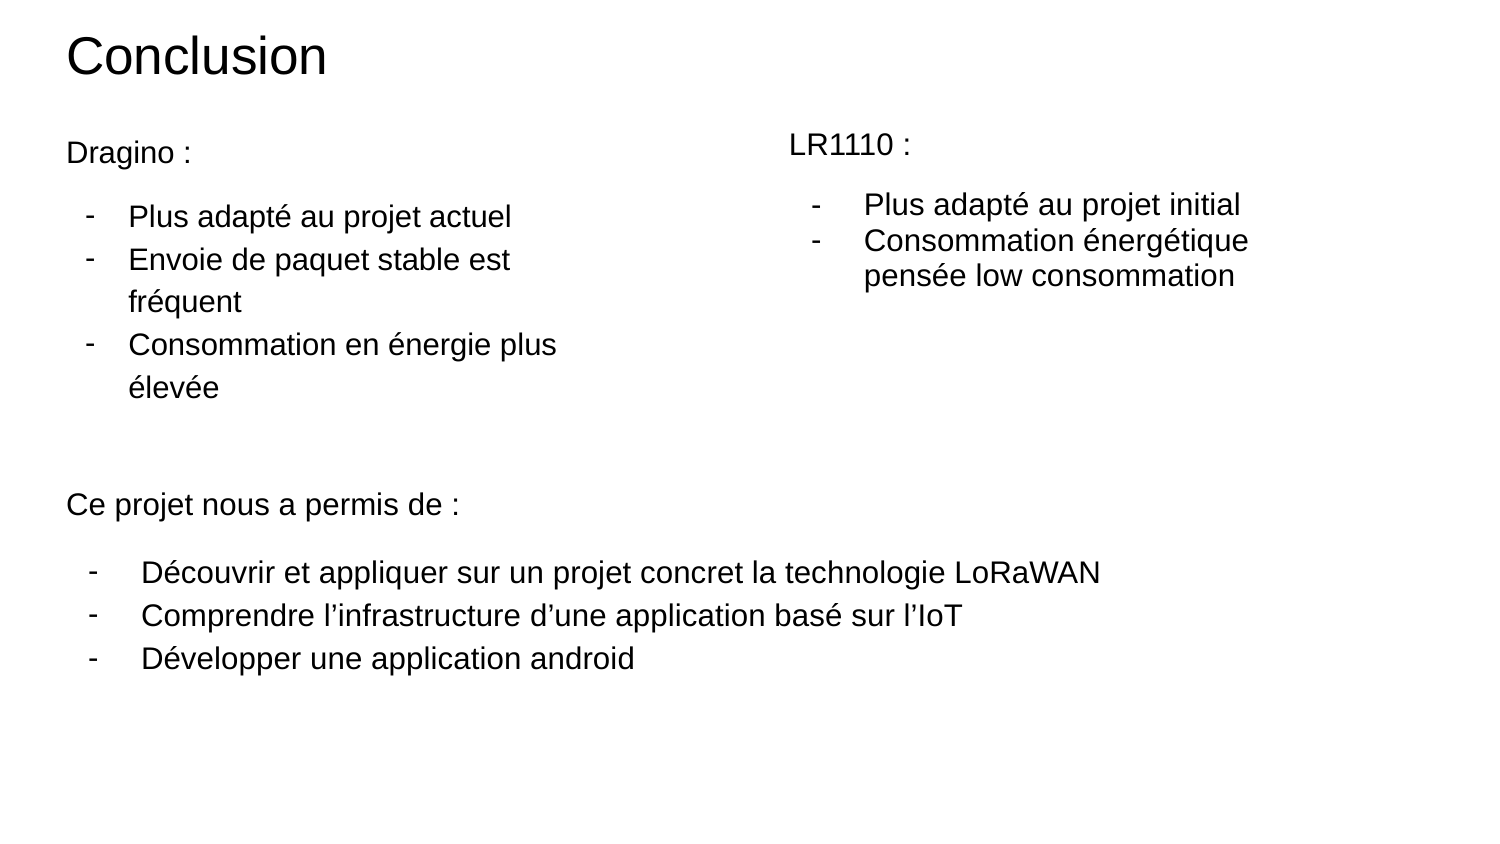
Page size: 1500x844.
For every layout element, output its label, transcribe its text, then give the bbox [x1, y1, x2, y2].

title Conclusion [51, 6, 1449, 101]
list LR1110 : Plus adapté au projet initial Consommation énergétique pensée low consommation [774, 111, 1370, 422]
list Dragino : Plus adapté au projet actuel Envoie de paquet stable est fréquent Consommation en énergie plus élevée [51, 111, 647, 422]
list Ce projet nous a permis de : Découvrir et appliquer sur un projet concret la technologie LoRaWAN Comprendre l’infrastructure d’une application basé sur l’IoT Développer une application android [51, 463, 1449, 774]
